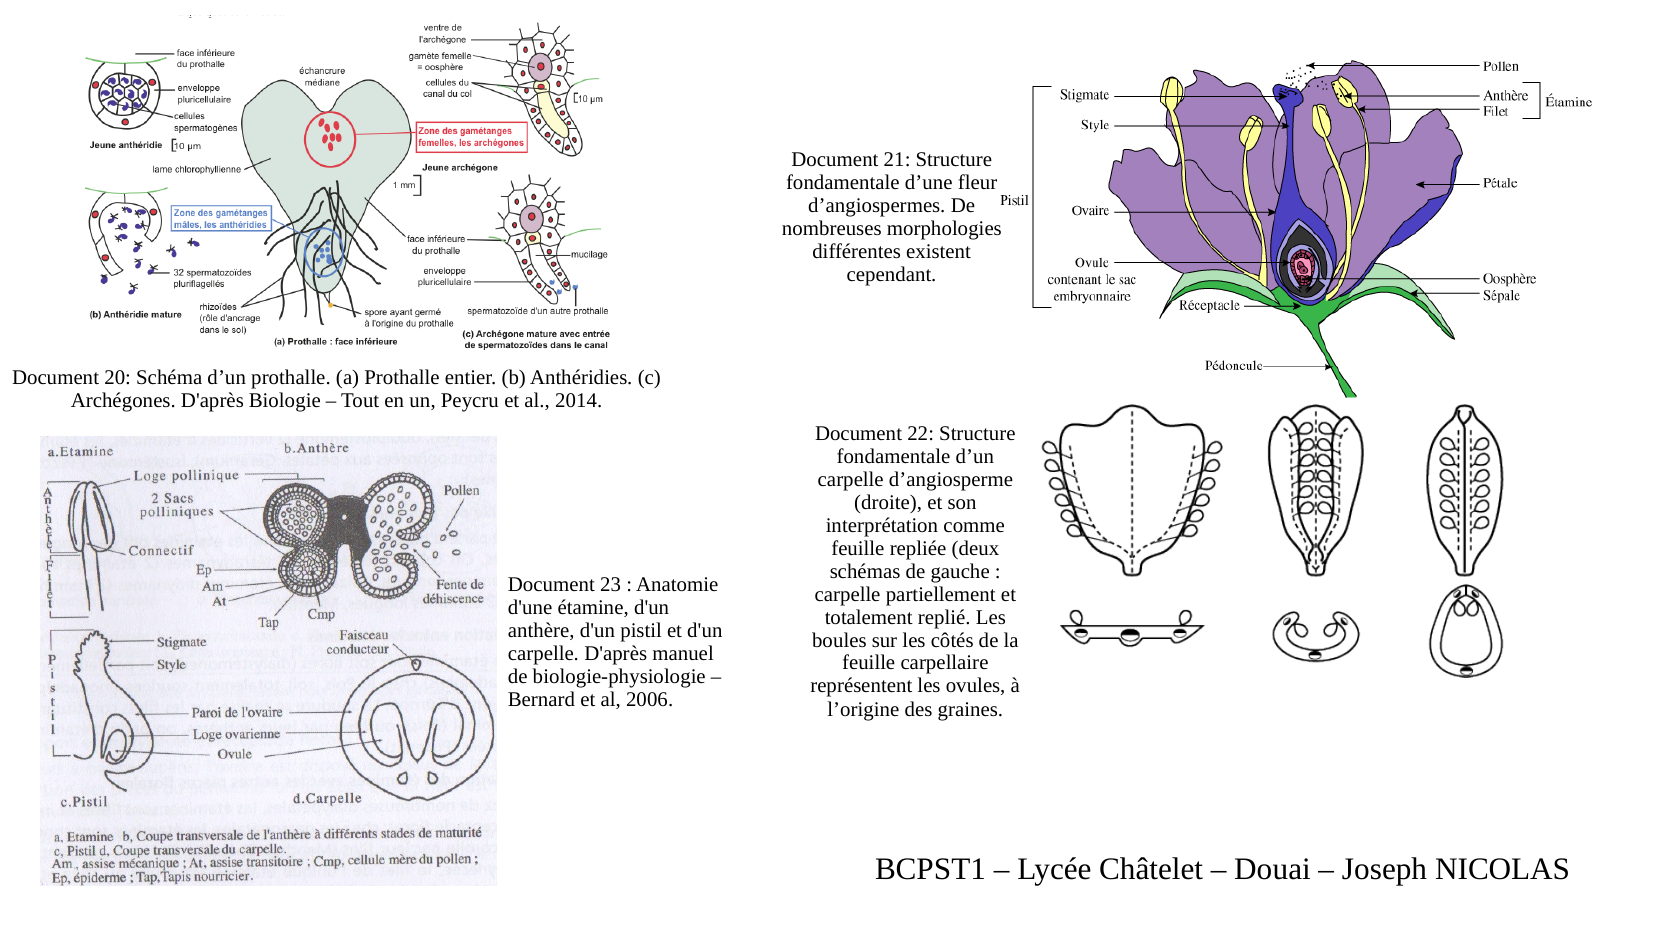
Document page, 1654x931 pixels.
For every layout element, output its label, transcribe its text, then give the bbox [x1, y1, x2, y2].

text_box Document 22: Structure fondamentale d’un carpelle d’angiosperme (droite), et son interprétation comme feuille repliée (deux schémas de gauche : carpelle partiellement et totalement replié. Les boules sur les côtés de la feuille carpellaire représentent les ovules, à l’origine des graines. [803, 398, 1028, 721]
text_box Document 21: Structure fondamentale d’une fleur d’angiospermes. De nombreuses morphologies différentes existent cependant. [779, 87, 992, 324]
text_box Document 23 : Anatomie d'une étamine, d'un anthère, d'un pistil et d'un carpelle. D'après manuel de biologie-physiologie – Bernard et al, 2006. [507, 481, 736, 804]
picture [70, 15, 615, 355]
picture [40, 436, 497, 886]
picture [891, 23, 1654, 678]
text_box BCPST1 – Lycée Châtelet – Douai – Joseph NICOLAS [637, 832, 1571, 905]
text_box Document 20: Schéma d’un prothalle. (a) Prothalle entier. (b) Anthéridies. (c) Archégones. D'après Biologie – Tout en un, Peycru et al., 2014. [11, 354, 662, 424]
